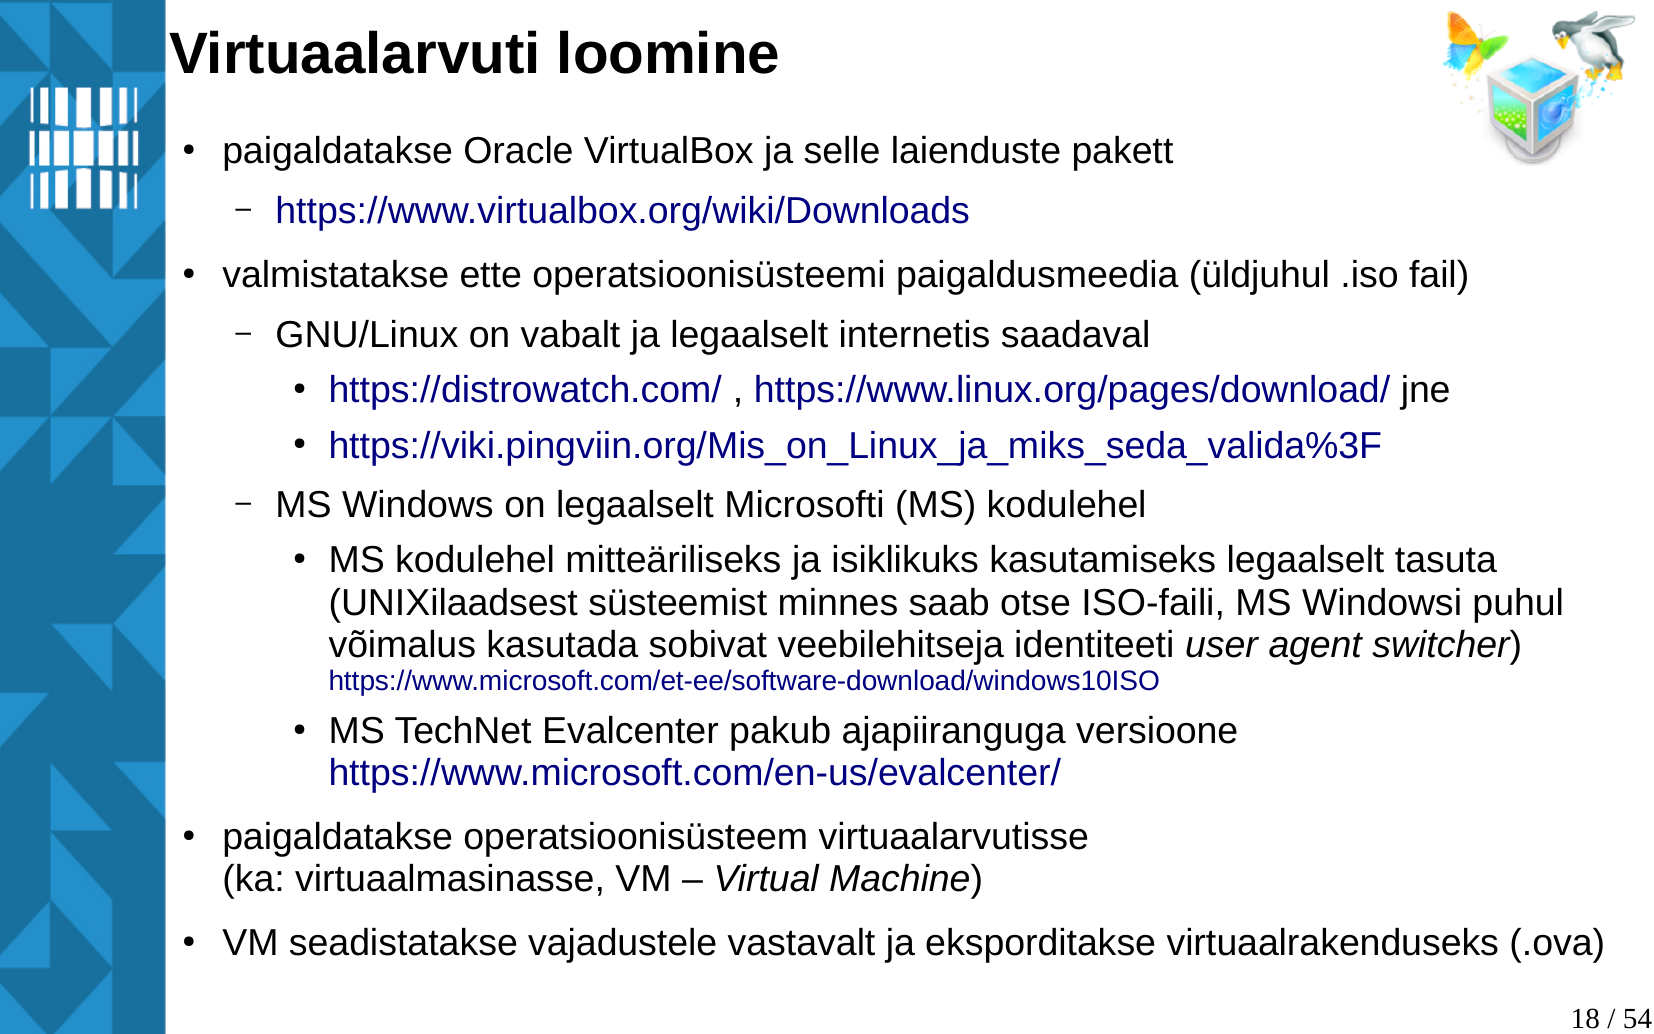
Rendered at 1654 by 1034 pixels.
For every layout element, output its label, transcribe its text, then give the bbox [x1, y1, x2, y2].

picture [1440, 7, 1641, 166]
list paigaldatakse Oracle VirtualBox ja selle laienduste pakett https://www.virtualbox.org/wiki/Downloads valmistatakse ette operatsioonisüsteemi paigaldusmeedia (üldjuhul .iso fail) GNU/Linux on vabalt ja legaalselt internetis saadaval https://distrowatch.com/ , https://www.linux.org/pages/download/ jne https://viki.pingviin.org/Mis_on_Linux_ja_miks_seda_valida%3F MS Windows on legaalselt Microsofti (MS) kodulehel MS kodulehel mitteäriliseks ja isiklikuks kasutamiseks legaalselt tasuta (UNIXilaadsest süsteemist minnes saab otse ISO-faili, MS Windowsi puhul võimalus kasutada sobivat veebilehitseja identiteeti user agent switcher) https://www.microsoft.com/et-ee/software-download/windows10ISO MS TechNet Evalcenter pakub ajapiiranguga versioone https://www.microsoft.com/en-us/evalcenter/ paigaldatakse operatsioonisüsteem virtuaalarvutisse (ka: virtuaalmasinasse, VM – Virtual Machine) VM seadistatakse vajadustele vastavalt ja eksporditakse virtuaalrakenduseks (.ova) [169, 129, 1630, 997]
title Virtuaalarvuti loomine [169, 11, 1440, 95]
